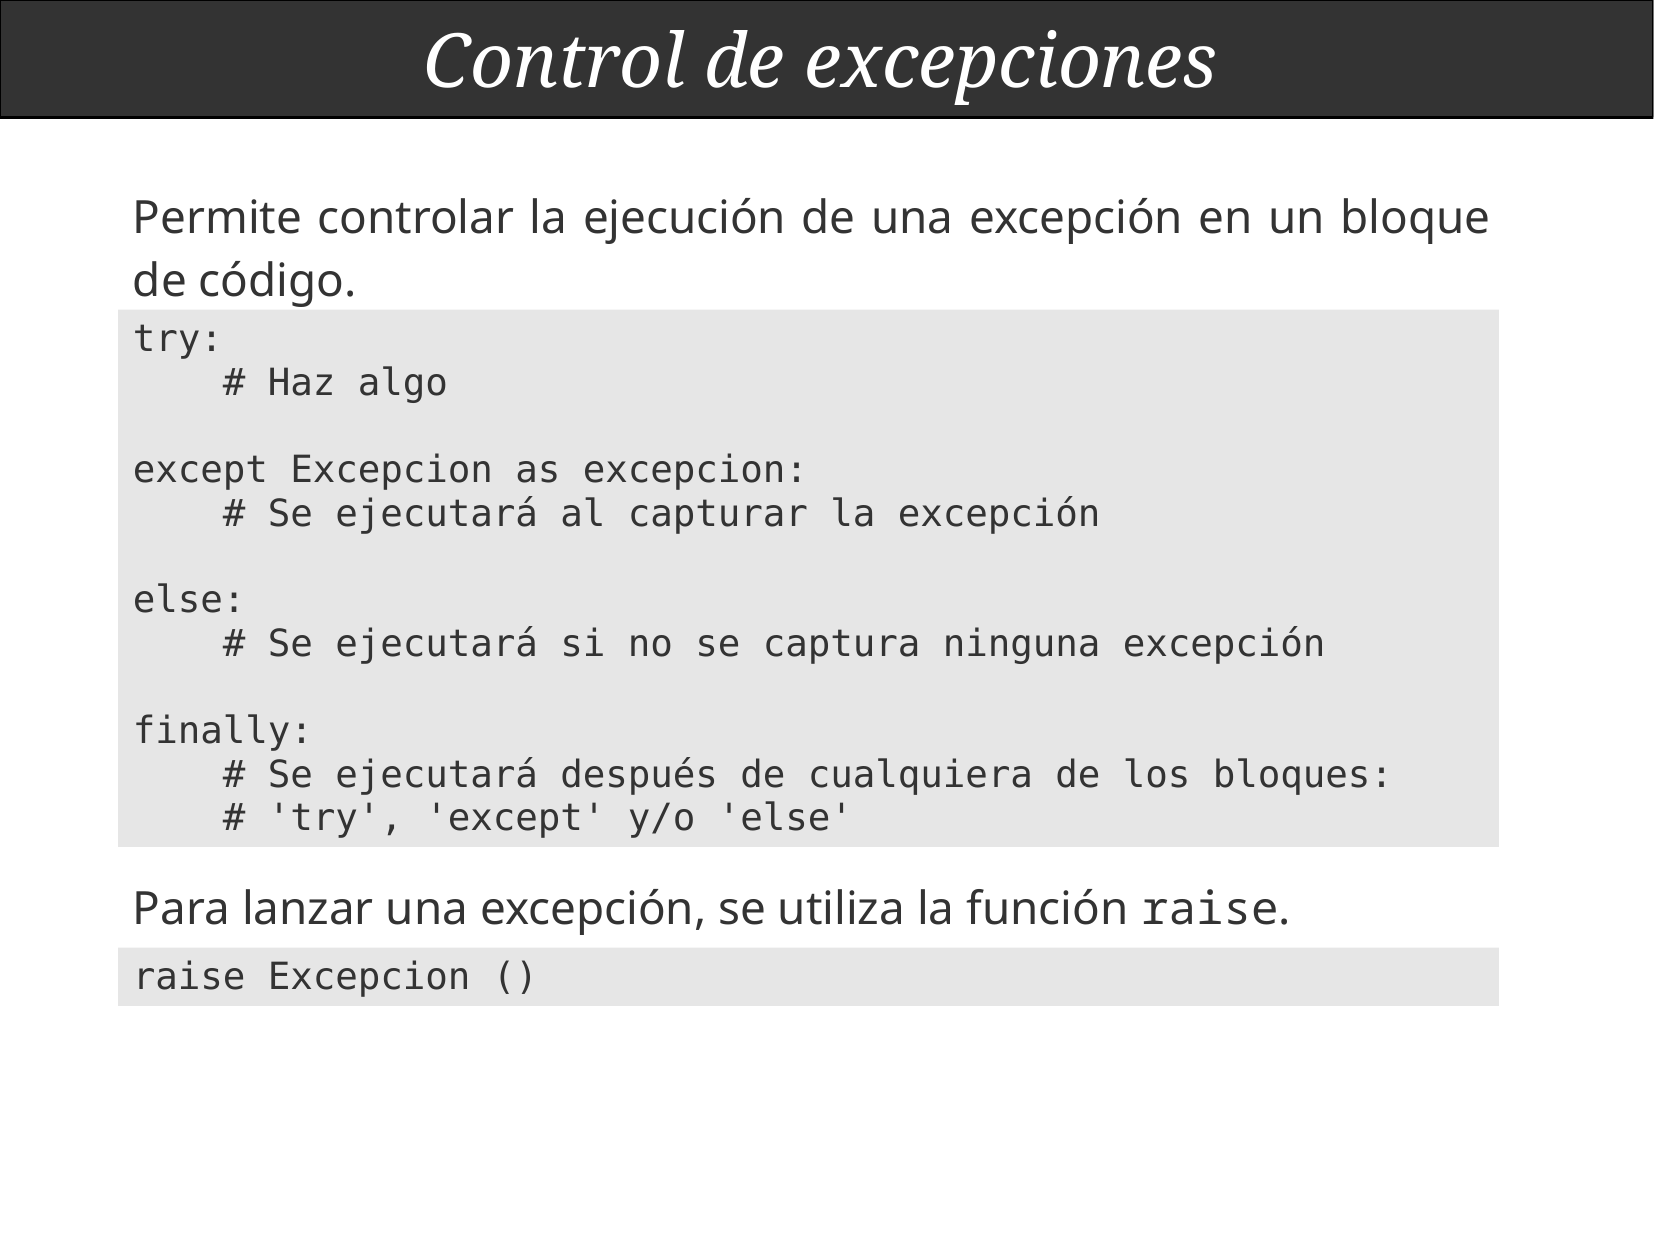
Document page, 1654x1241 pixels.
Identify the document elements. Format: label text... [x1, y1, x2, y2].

text_box raise Excepcion () [118, 947, 1499, 1006]
text_box try: # Haz algo except Excepcion as excepcion: # Se ejecutará al capturar la excepción else: # Se ejecutará si no se captura ninguna excepción finally: # Se ejecutará después de cualquiera de los bloques: # 'try', 'except' y/o 'else' [118, 309, 1499, 847]
text_box Control de excepciones [0, 0, 1654, 101]
text_box Para lanzar una excepción, se utiliza la función raise. [118, 868, 1506, 937]
text_box Permite controlar la ejecución de una excepción en un bloque de código. [118, 177, 1506, 299]
